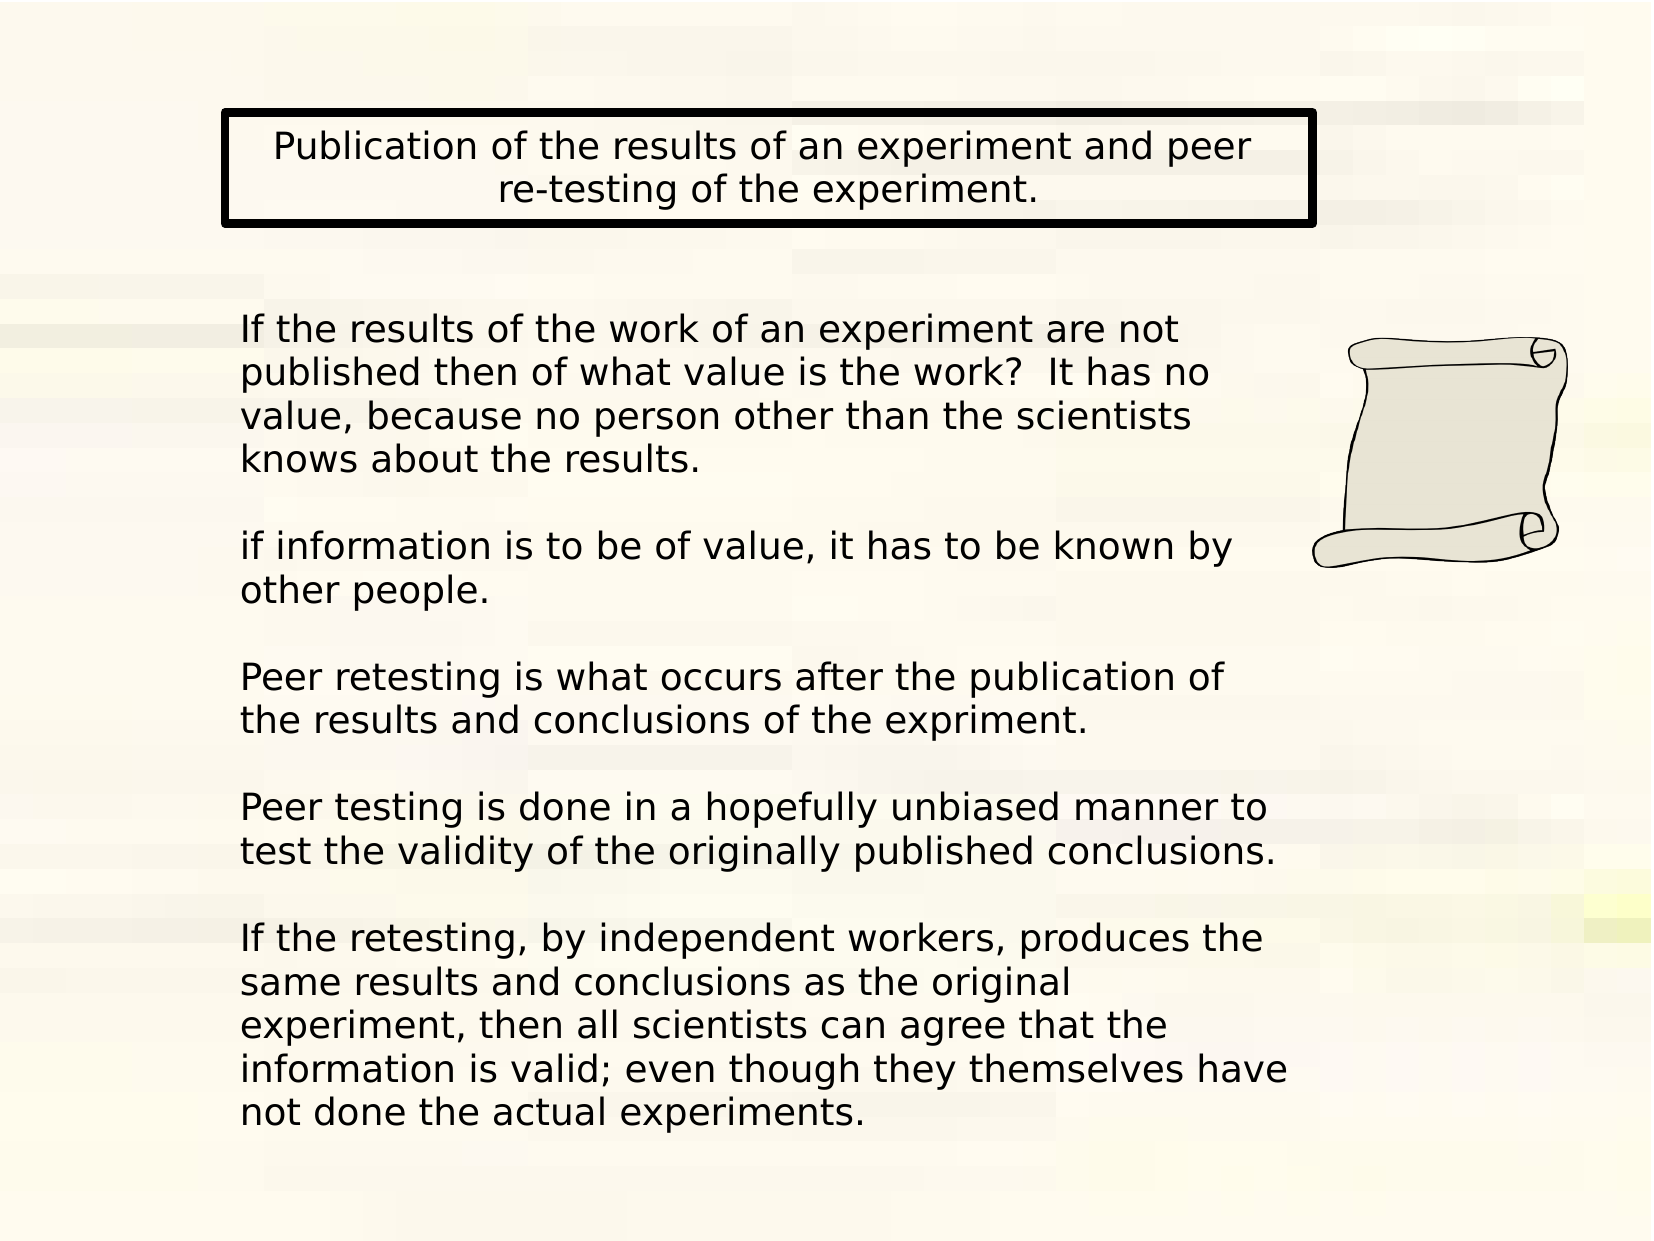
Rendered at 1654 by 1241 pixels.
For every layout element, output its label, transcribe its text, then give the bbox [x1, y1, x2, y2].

text_box If the results of the work of an experiment are not published then of what value is the work? It has no value, because no person other than the scientists knows about the results. if information is to be of value, it has to be known by other people. Peer retesting is what occurs after the publication of the results and conclusions of the expriment. Peer testing is done in a hopefully unbiased manner to test the validity of the originally published conclusions. If the retesting, by independent workers, produces the same results and conclusions as the original experiment, then all scientists can agree that the information is valid; even though they themselves have not done the actual experiments. [225, 300, 1313, 1142]
picture [0, 2, 1651, 1241]
text_box Publication of the results of an experiment and peer re-testing of the experiment. [225, 112, 1313, 224]
